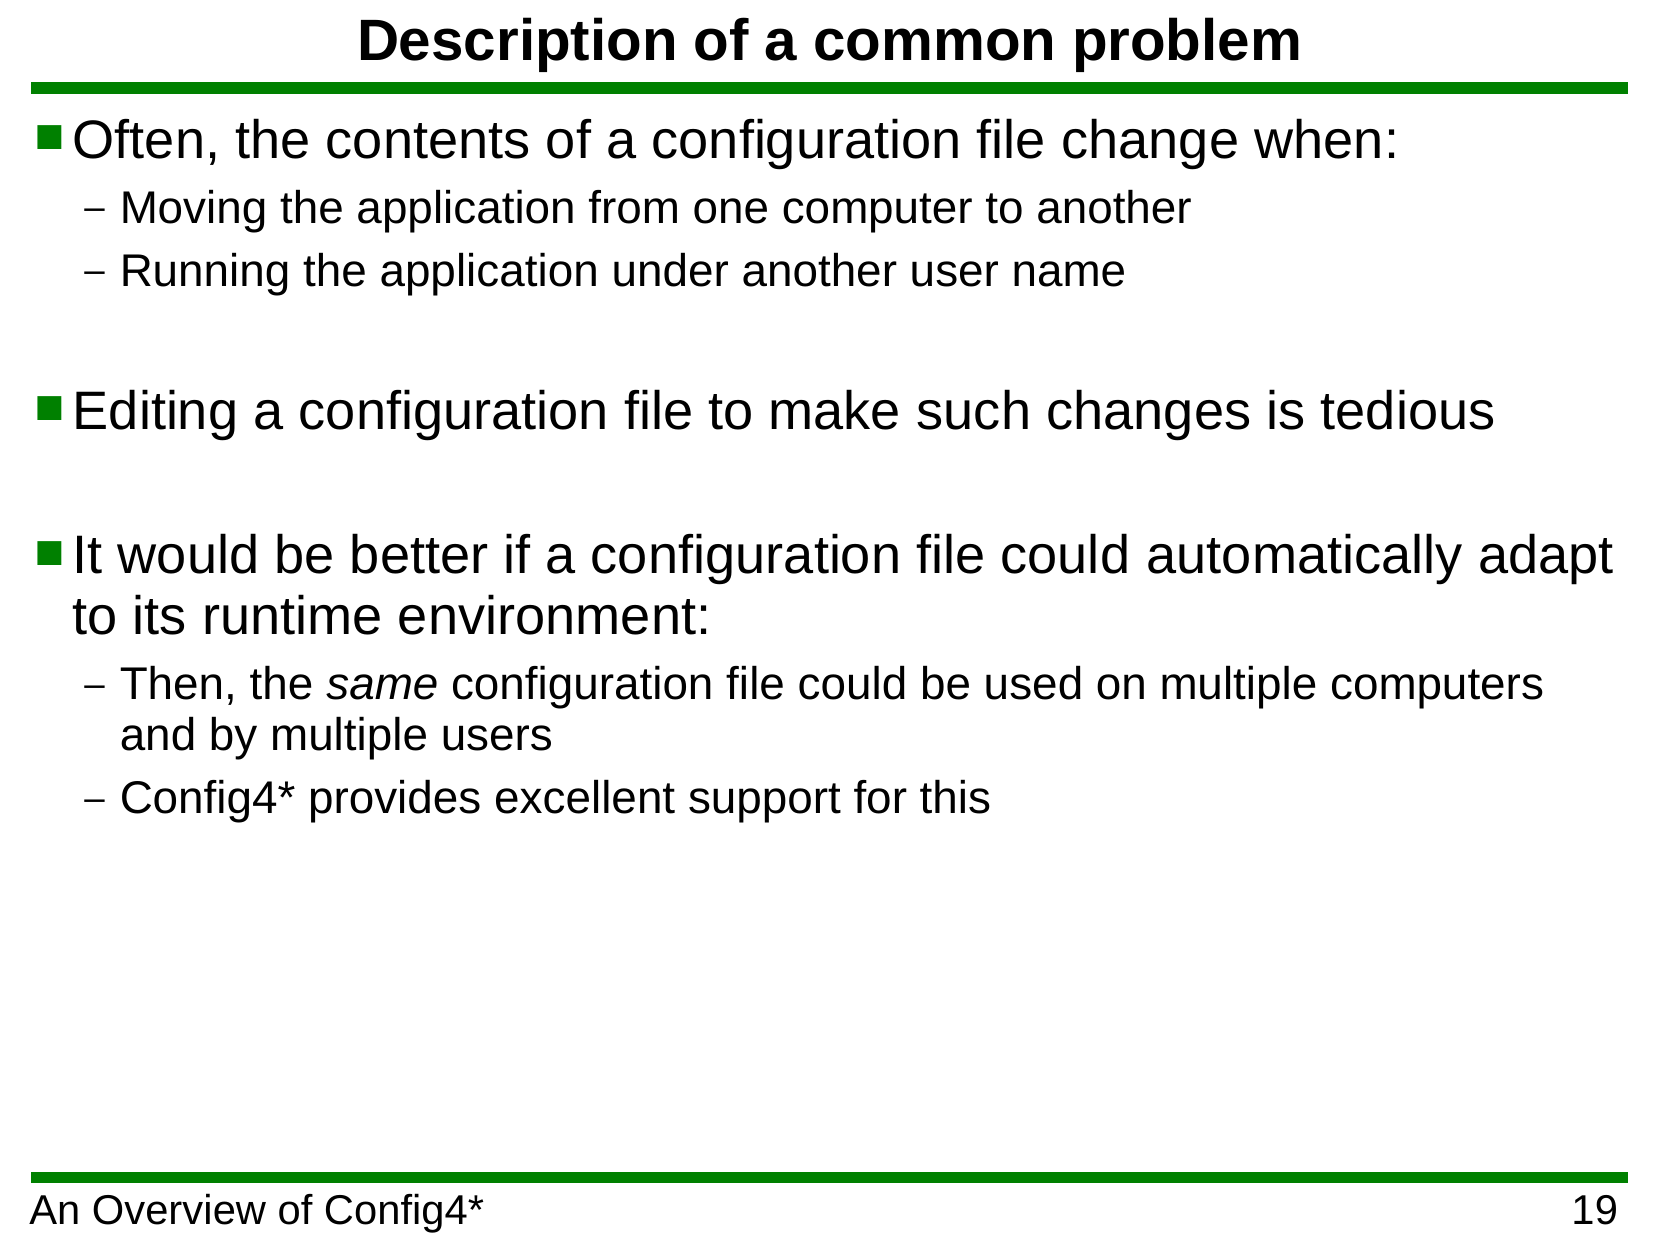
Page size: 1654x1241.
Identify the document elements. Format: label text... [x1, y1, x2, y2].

title Description of a common problem [31, 7, 1629, 73]
list Often, the contents of a configuration file change when: Moving the application from one computer to another Running the application under another user name Editing a configuration file to make such changes is tedious It would be better if a configuration file could automatically adapt to its runtime environment: Then, the same configuration file could be used on multiple computers and by multiple users Config4* provides excellent support for this [31, 109, 1629, 1146]
